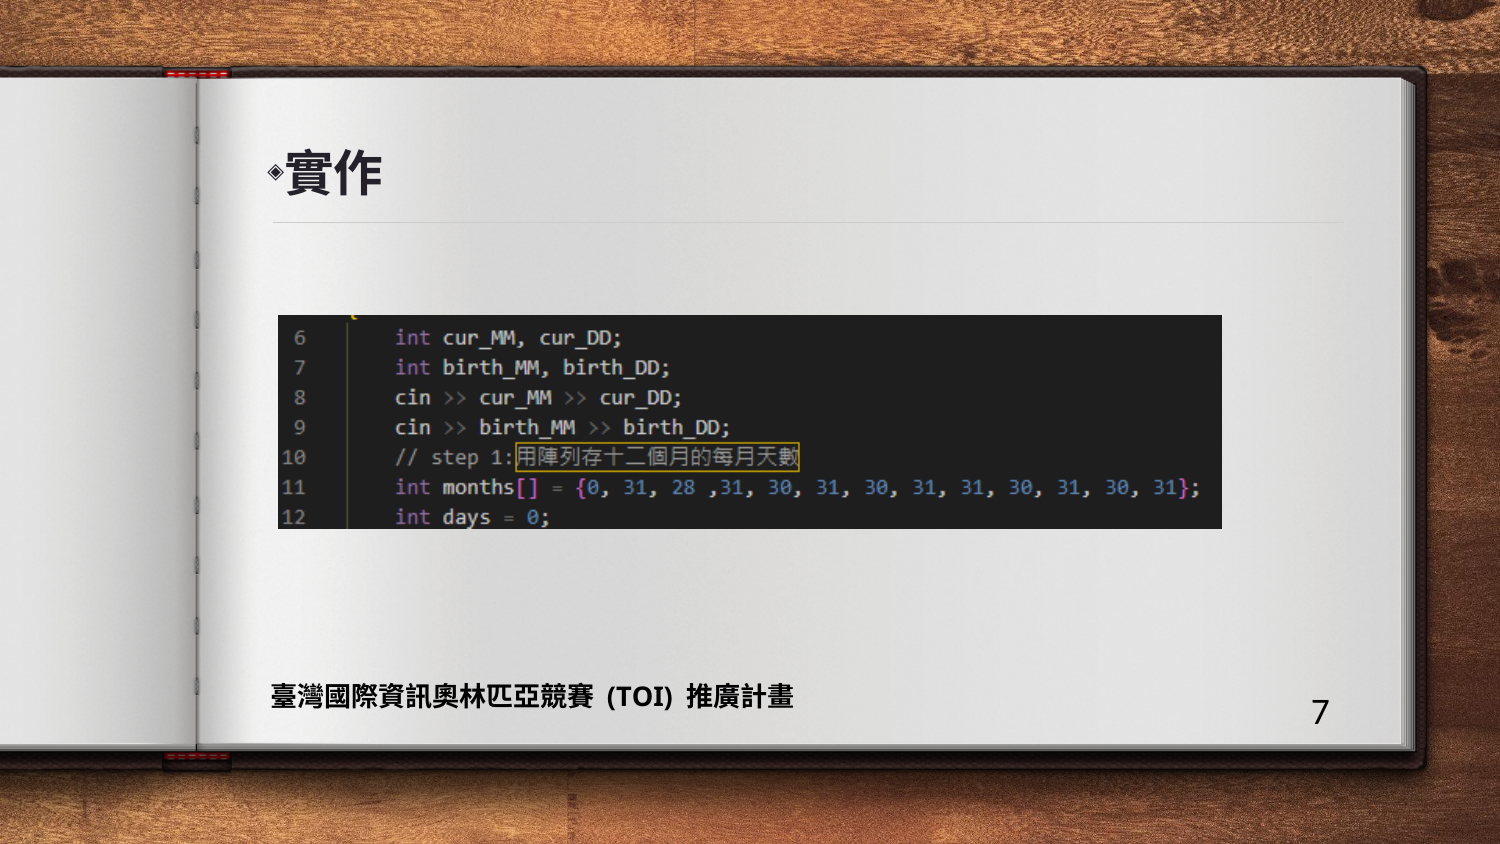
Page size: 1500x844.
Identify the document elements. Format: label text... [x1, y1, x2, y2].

text_box 7 [1295, 672, 1386, 737]
list 實作 [252, 126, 1194, 216]
picture [278, 315, 1222, 529]
